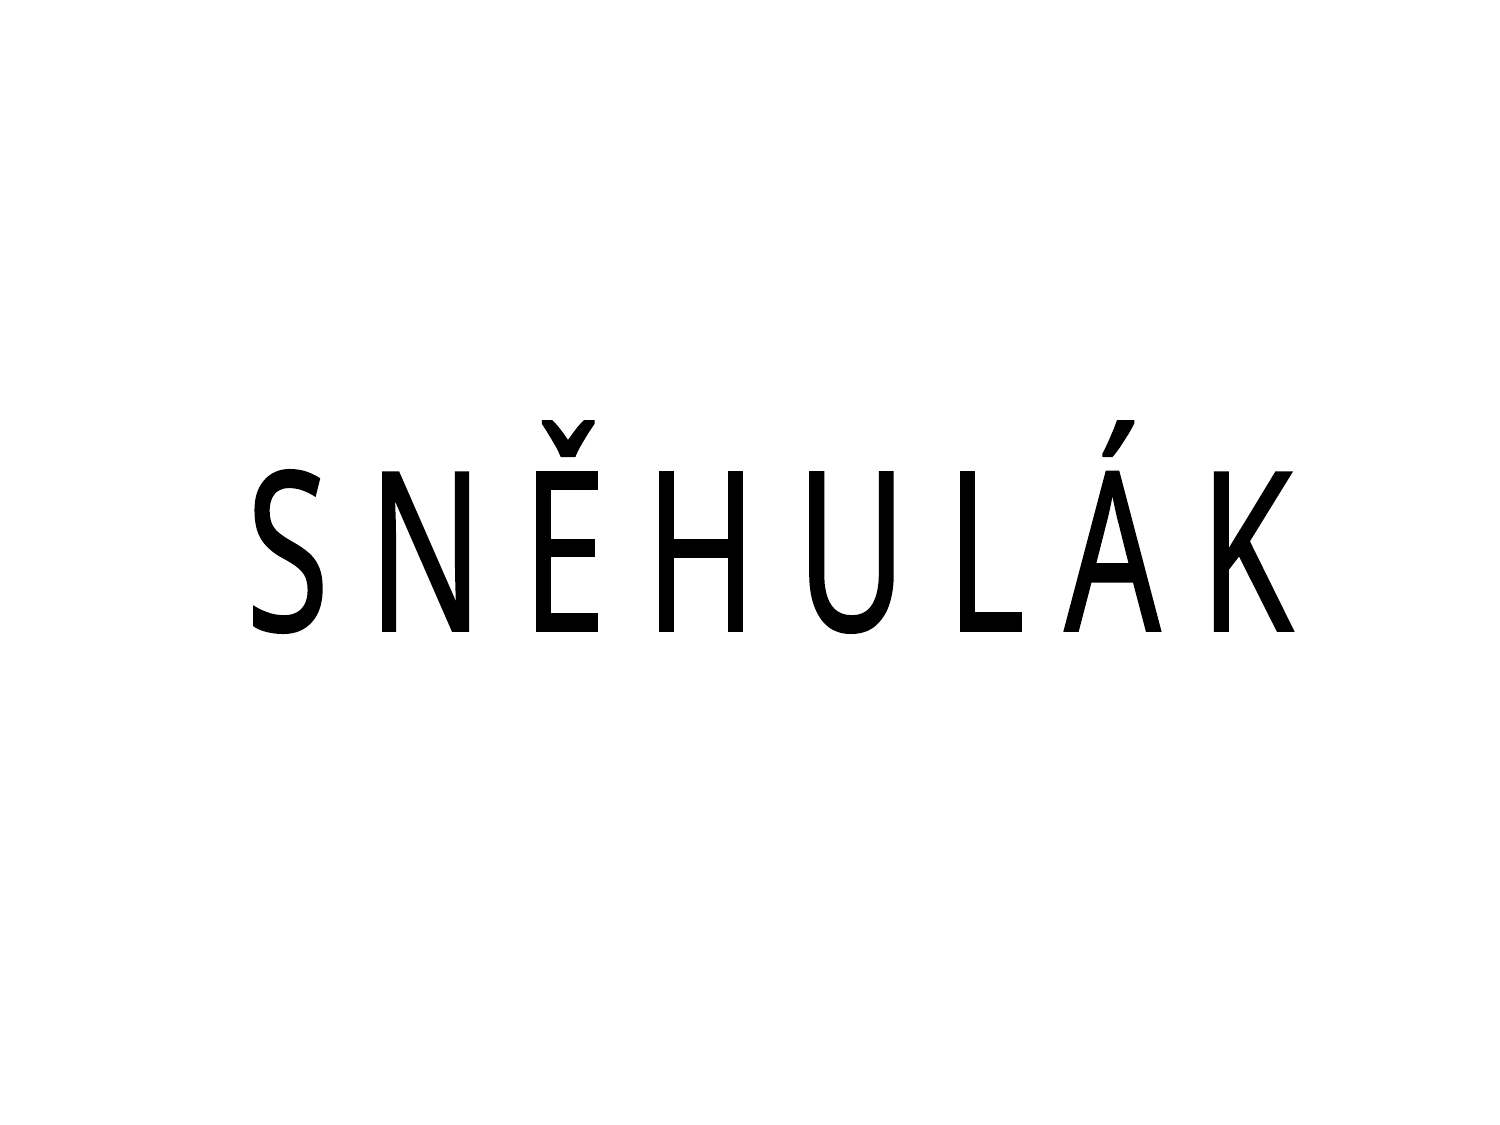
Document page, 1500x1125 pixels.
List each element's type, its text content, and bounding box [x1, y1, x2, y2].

text_box S N Ě H U L Á K [1064, 471, 1161, 632]
text_box S N Ě H U L Á K [382, 472, 469, 632]
text_box S N Ě H U L Á K [659, 472, 743, 632]
text_box S N Ě H U L Á K [1214, 472, 1294, 632]
text_box S N Ě H U L Á K [542, 420, 594, 457]
text_box S N Ě H U L Á K [809, 471, 893, 634]
text_box S N Ě H U L Á K [253, 469, 322, 634]
text_box S N Ě H U L Á K [960, 472, 1022, 632]
text_box S N Ě H U L Á K [1103, 420, 1134, 457]
text_box S N Ě H U L Á K [536, 472, 598, 632]
